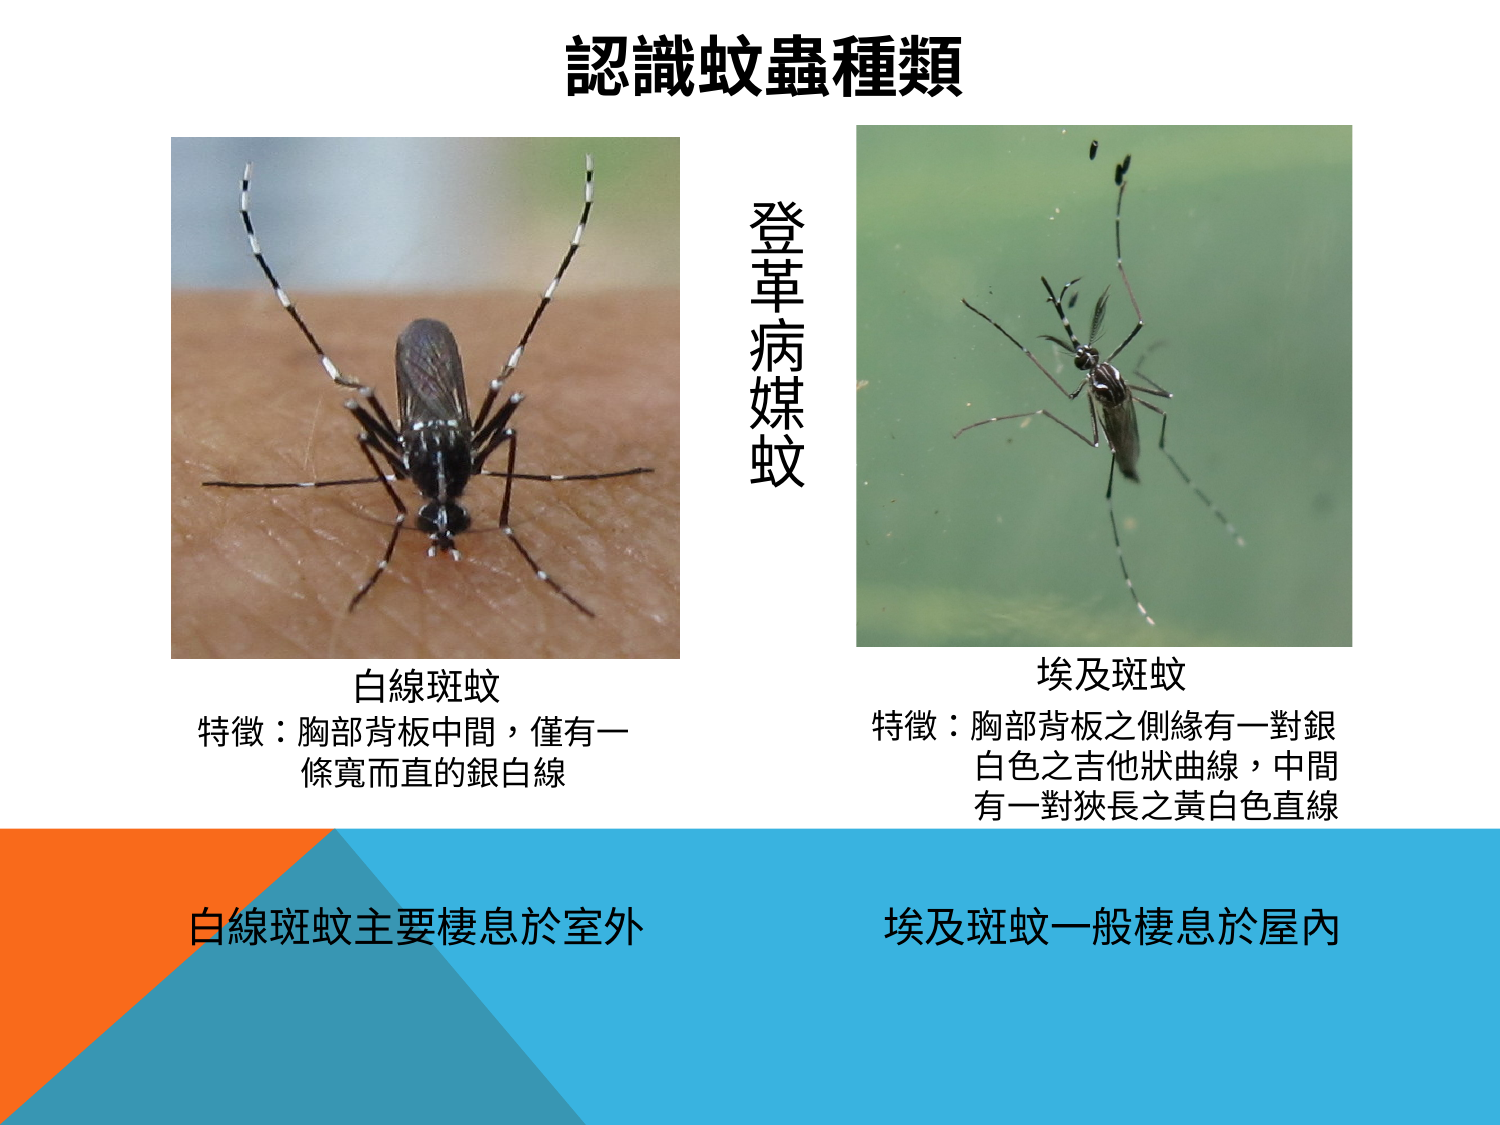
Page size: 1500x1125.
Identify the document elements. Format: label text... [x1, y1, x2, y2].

text_box 特徵：胸部背板之側緣有一對銀白色之吉他狀曲線，中間有一對狹長之黃白色直線 [856, 697, 1377, 835]
picture [171, 137, 680, 659]
text_box 白線斑蚊 [336, 655, 550, 704]
text_box 埃及斑蚊一般棲息於屋內 [868, 893, 1377, 959]
picture [856, 125, 1353, 647]
text_box 登革病媒蚊 [716, 184, 818, 634]
text_box 認識蚊蟲種類 [549, 17, 999, 114]
text_box 埃及斑蚊 [1021, 643, 1258, 697]
text_box 特徵：胸部背板中間，僅有一條寬而直的銀白線 [183, 704, 656, 801]
text_box 白線斑蚊主要棲息於室外 [171, 893, 668, 959]
